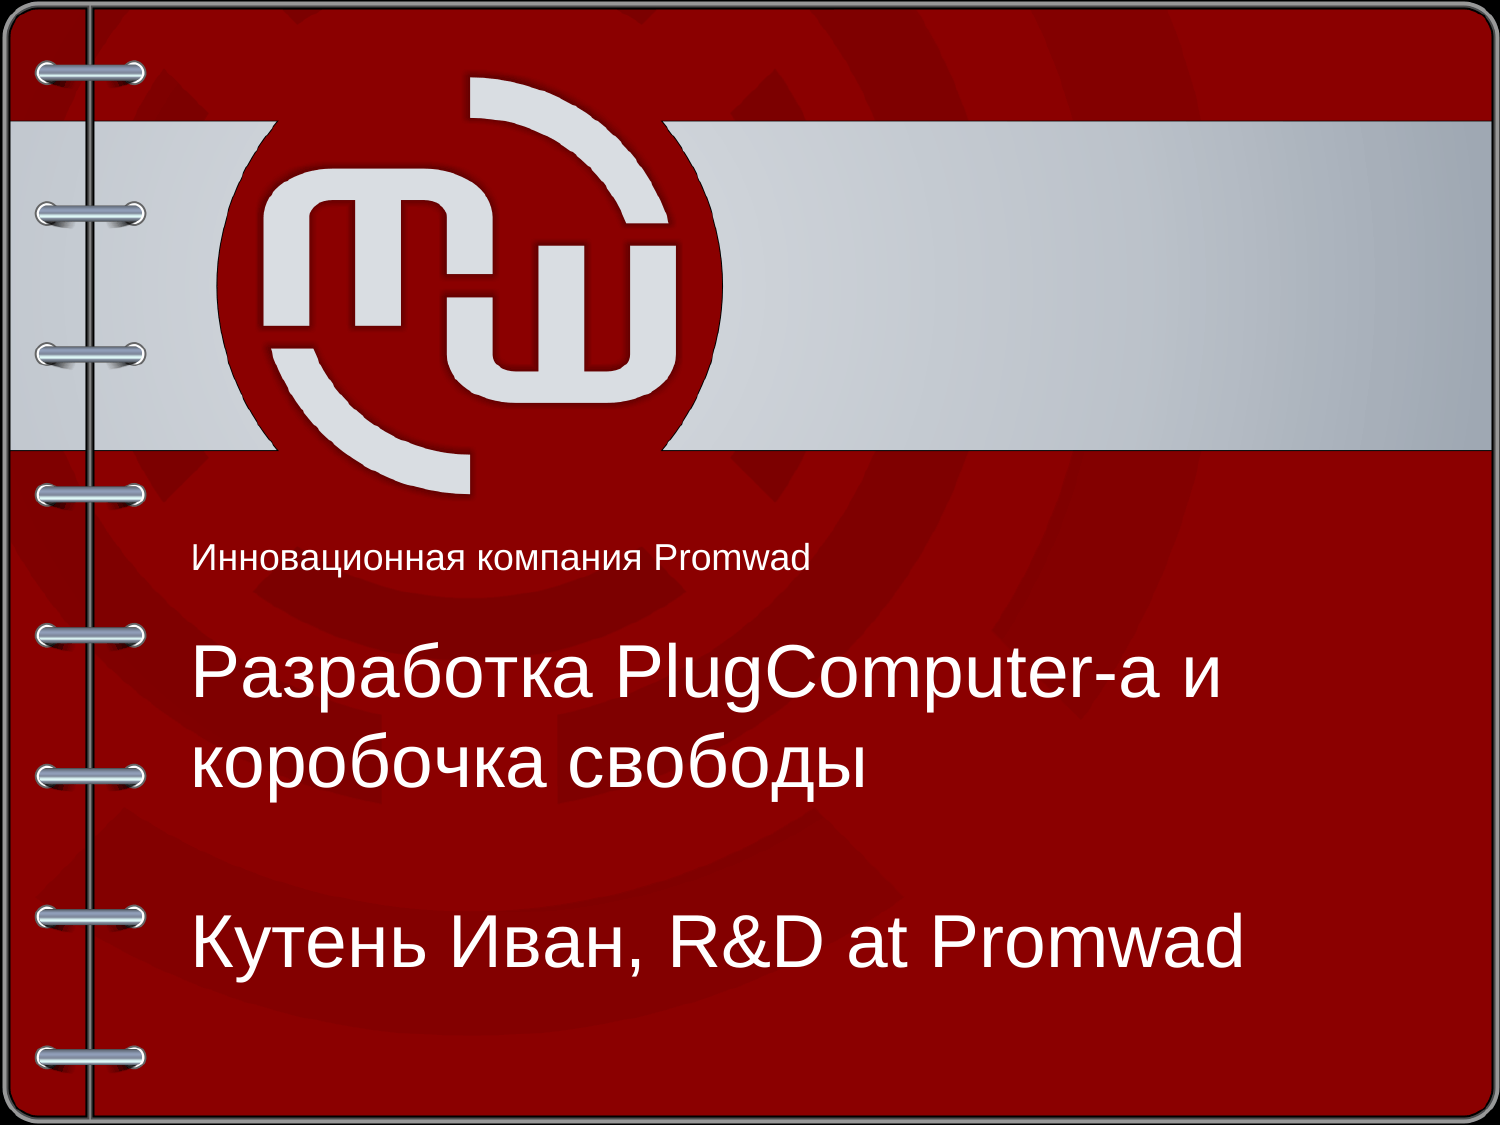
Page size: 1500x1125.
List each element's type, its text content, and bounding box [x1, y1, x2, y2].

text_box Инновационная компания Promwad Разработка PlugComputer-а и коробочка свободы Кутень Иван, R&D at Promwad [175, 524, 1477, 991]
picture [0, 0, 1500, 1125]
